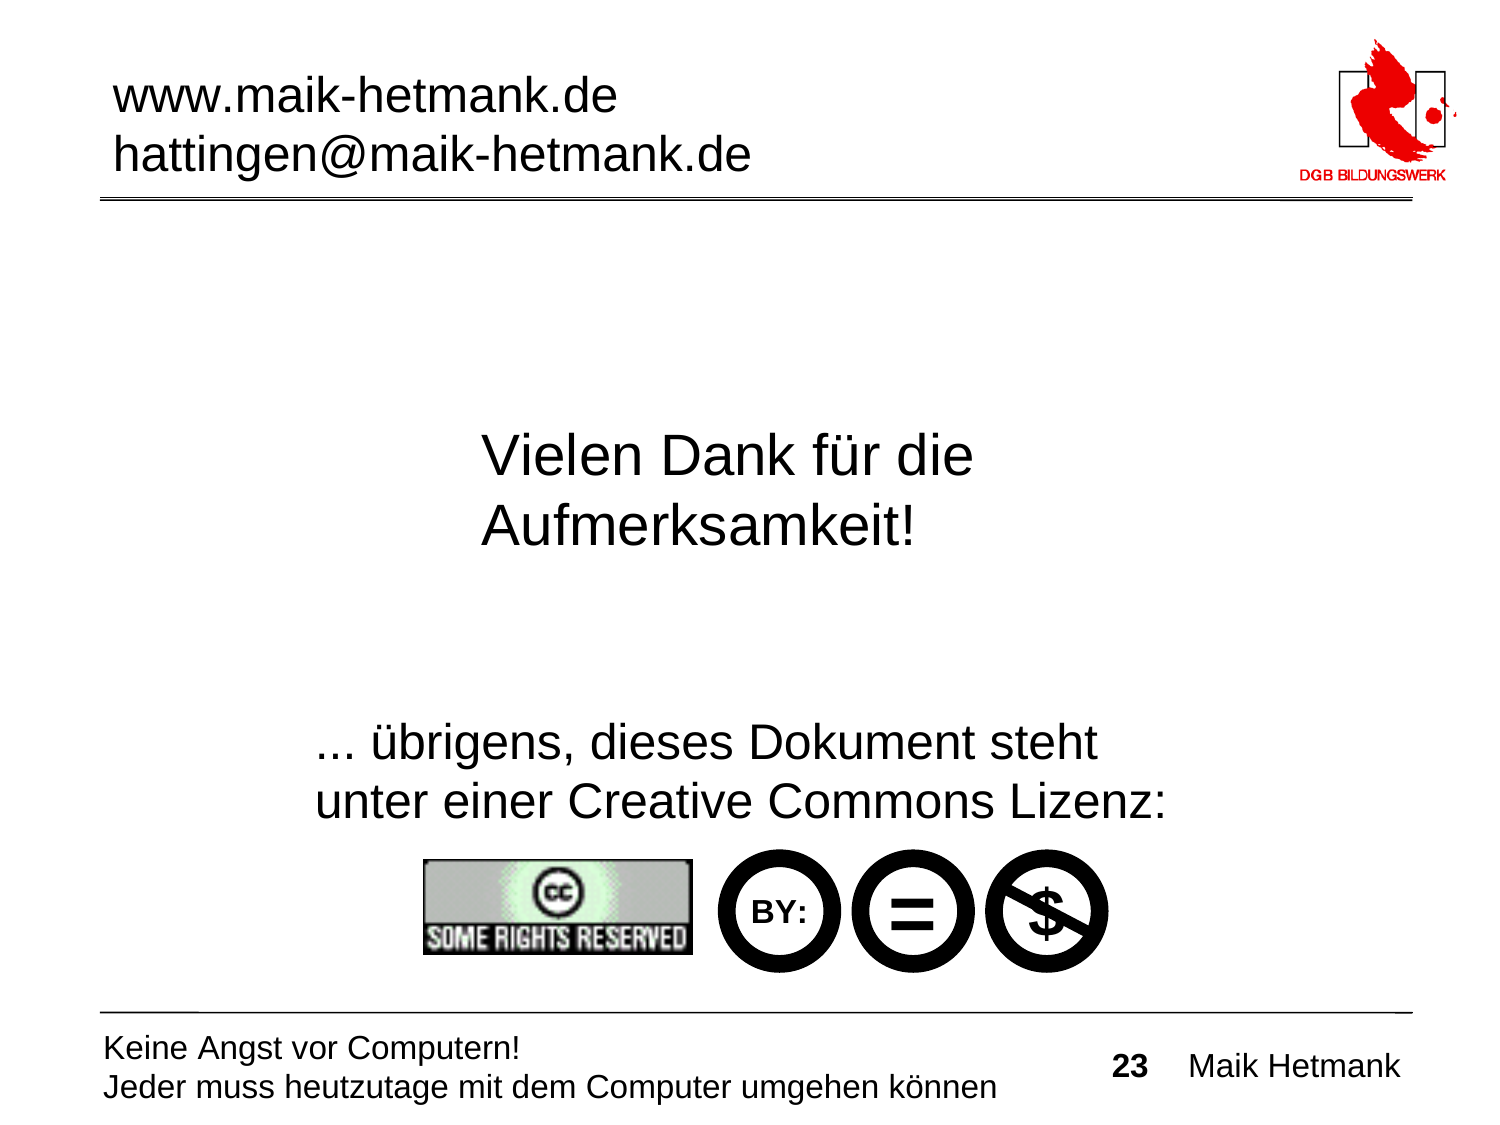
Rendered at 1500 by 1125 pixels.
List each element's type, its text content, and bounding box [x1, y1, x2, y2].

text_box $ [1048, 919, 1056, 929]
text_box Vielen Dank für die Aufmerksamkeit! [467, 414, 1029, 571]
text_box = [860, 858, 967, 964]
picture [423, 859, 693, 955]
text_box BY: [726, 858, 833, 964]
text_box $ [994, 858, 1100, 964]
text_box www.maik-hetmank.de hattingen@maik-hetmank.de [112, 64, 754, 180]
text_box ... übrigens, dieses Dokument steht unter einer Creative Commons Lizenz: [314, 711, 1217, 826]
picture [1299, 37, 1457, 181]
